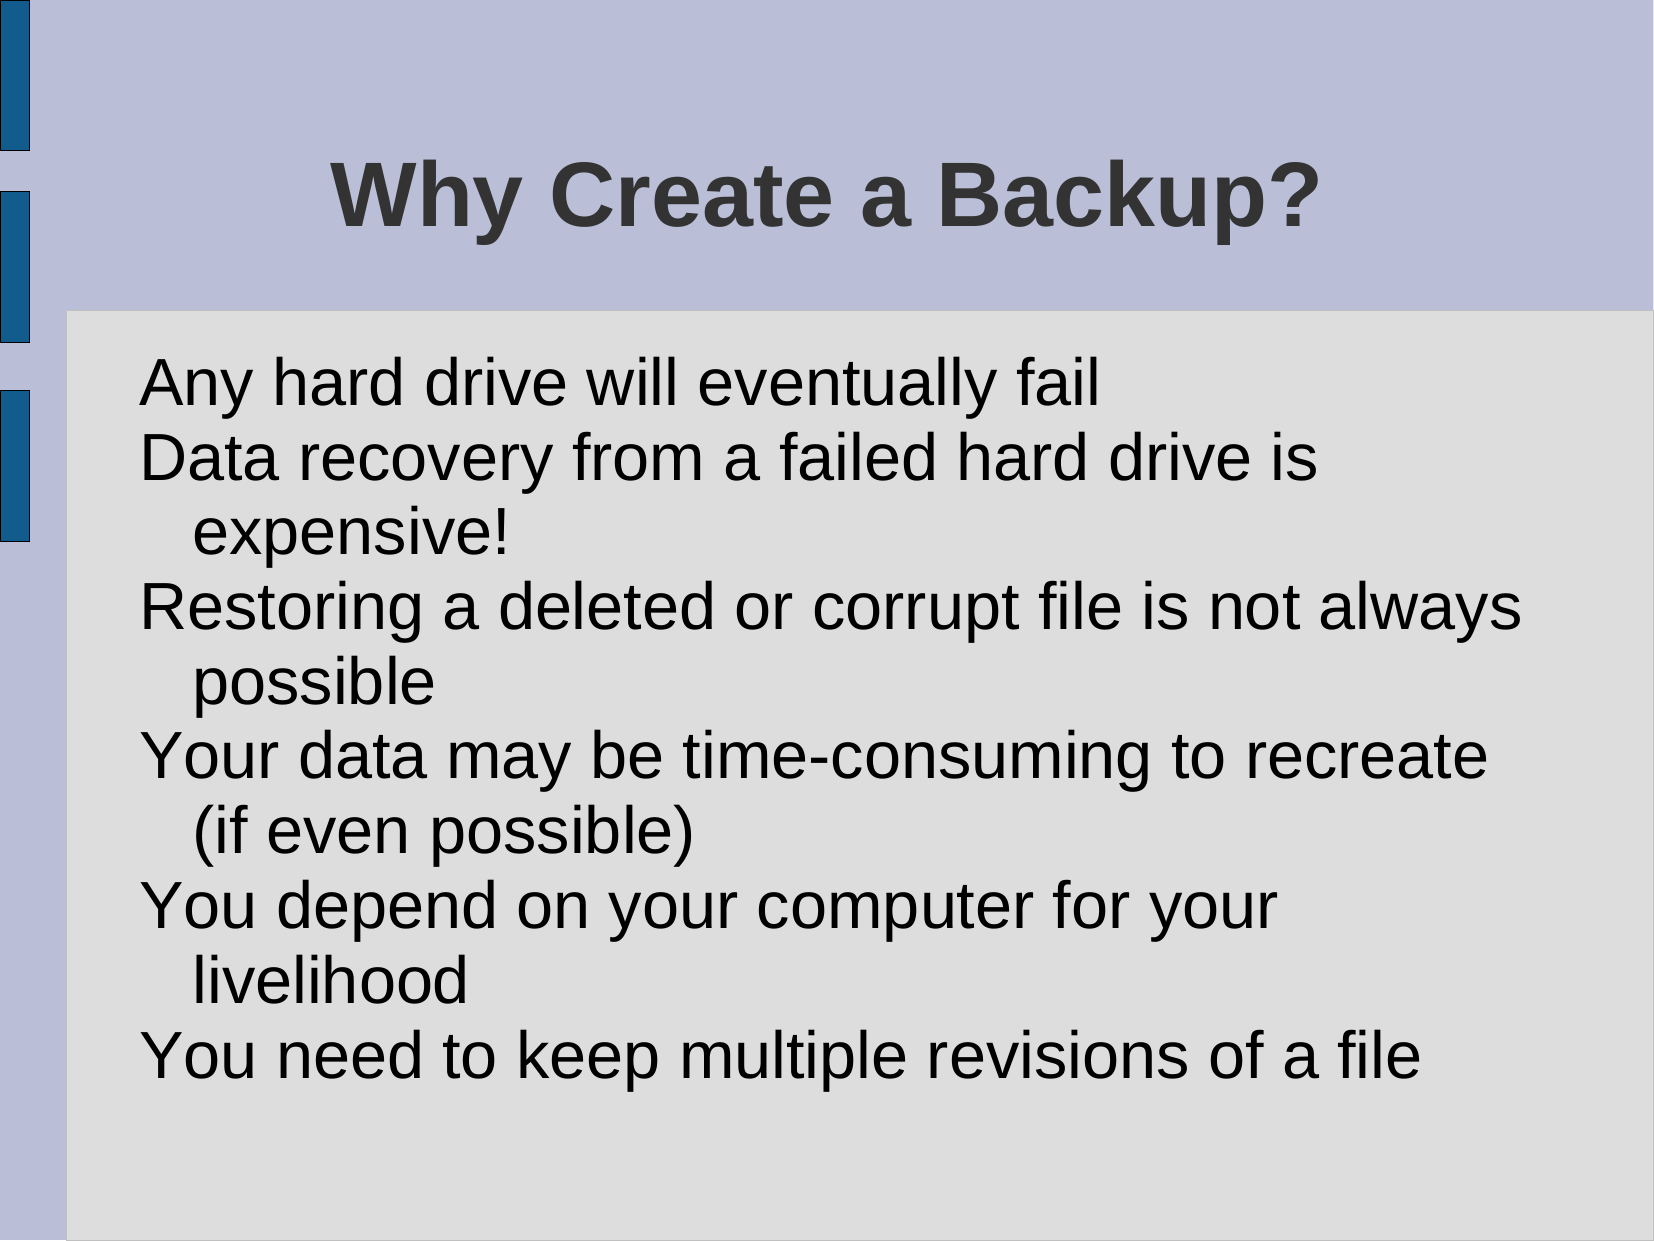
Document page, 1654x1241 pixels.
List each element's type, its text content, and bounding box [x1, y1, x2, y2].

title Why Create a Backup? [121, 91, 1534, 299]
list Any hard drive will eventually fail Data recovery from a failed hard drive is expensive! Restoring a deleted or corrupt file is not always possible Your data may be time-consuming to recreate (if even possible) You depend on your computer for your livelihood You need to keep multiple revisions of a file [121, 344, 1534, 1115]
